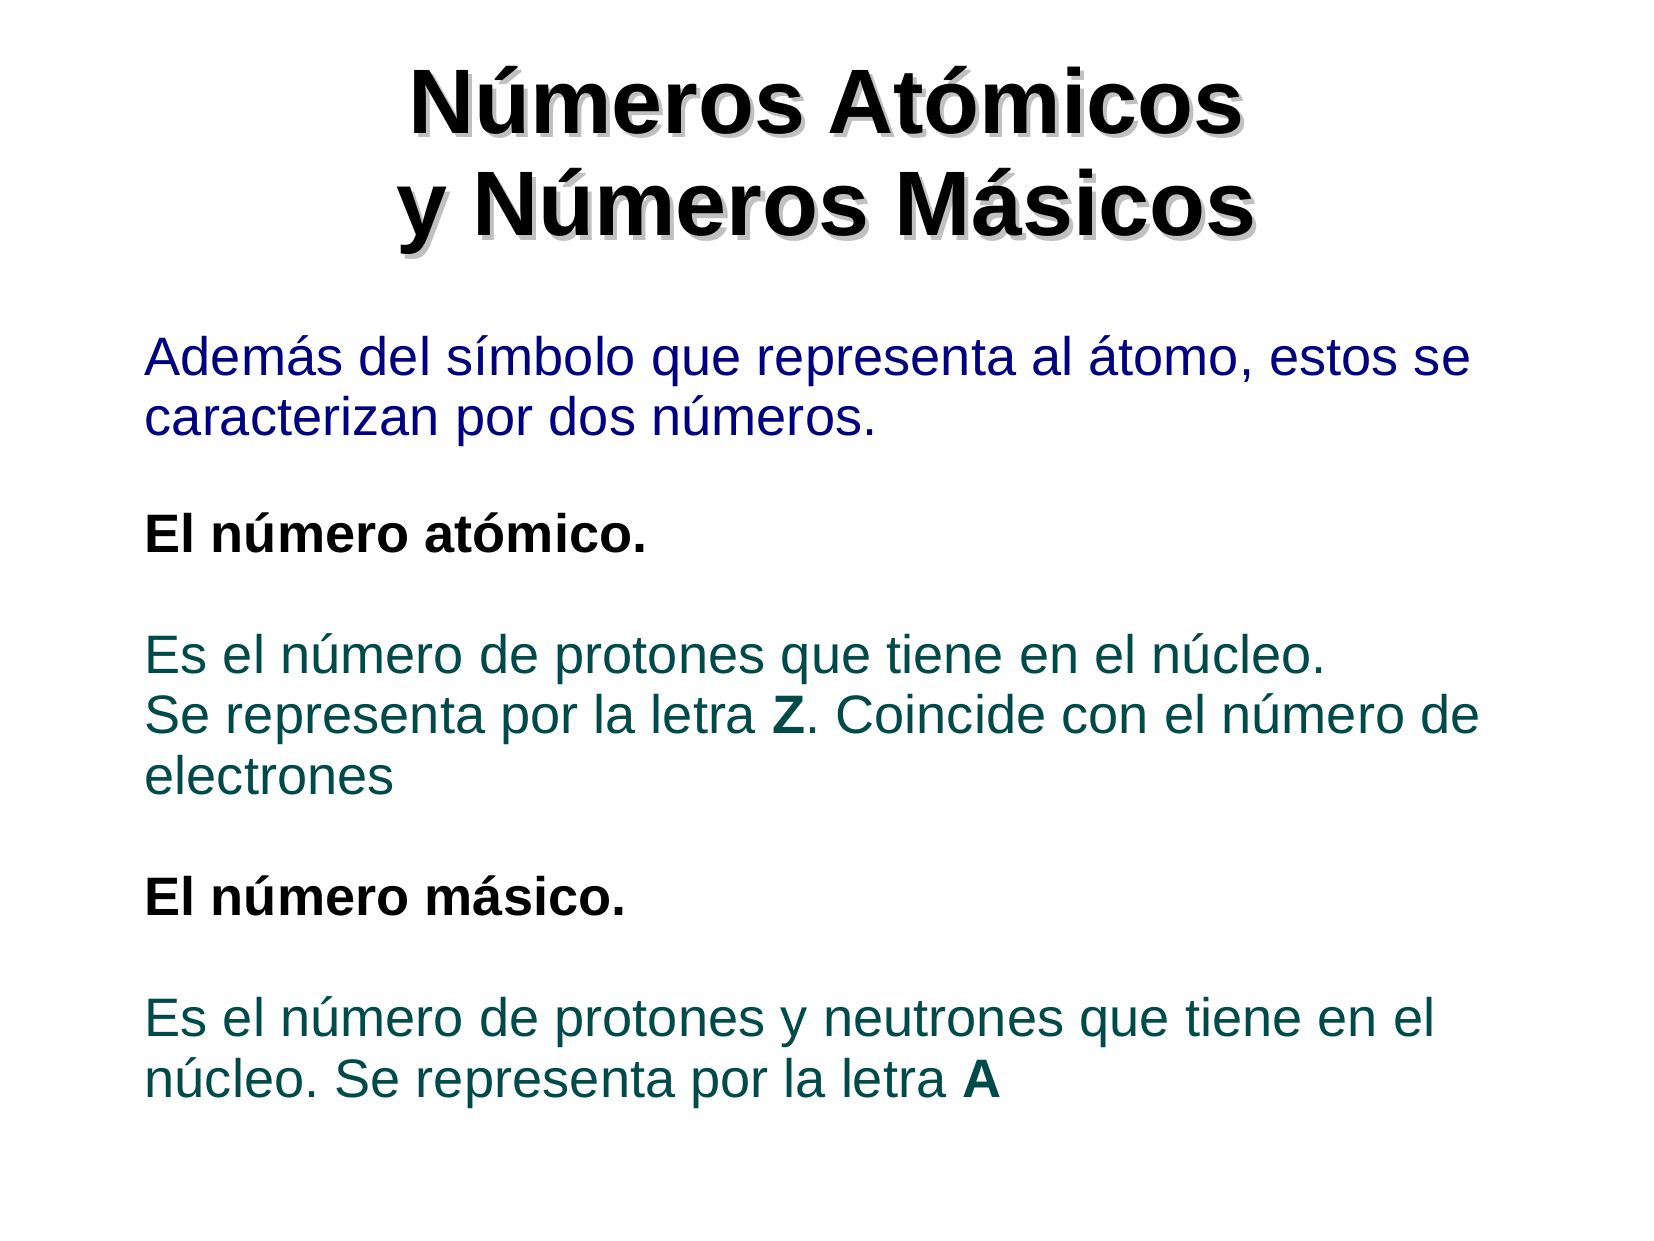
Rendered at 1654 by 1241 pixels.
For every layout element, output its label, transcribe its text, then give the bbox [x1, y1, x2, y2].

title Números Atómicos y Números Másicos [82, 49, 1571, 257]
text_box Además del símbolo que representa al átomo, estos se caracterizan por dos números. [129, 318, 1524, 455]
text_box El número atómico. Es el número de protones que tiene en el núcleo. Se representa por la letra Z. Coincide con el número de electrones El número másico. Es el número de protones y neutrones que tiene en el núcleo. Se representa por la letra A [129, 496, 1512, 1117]
